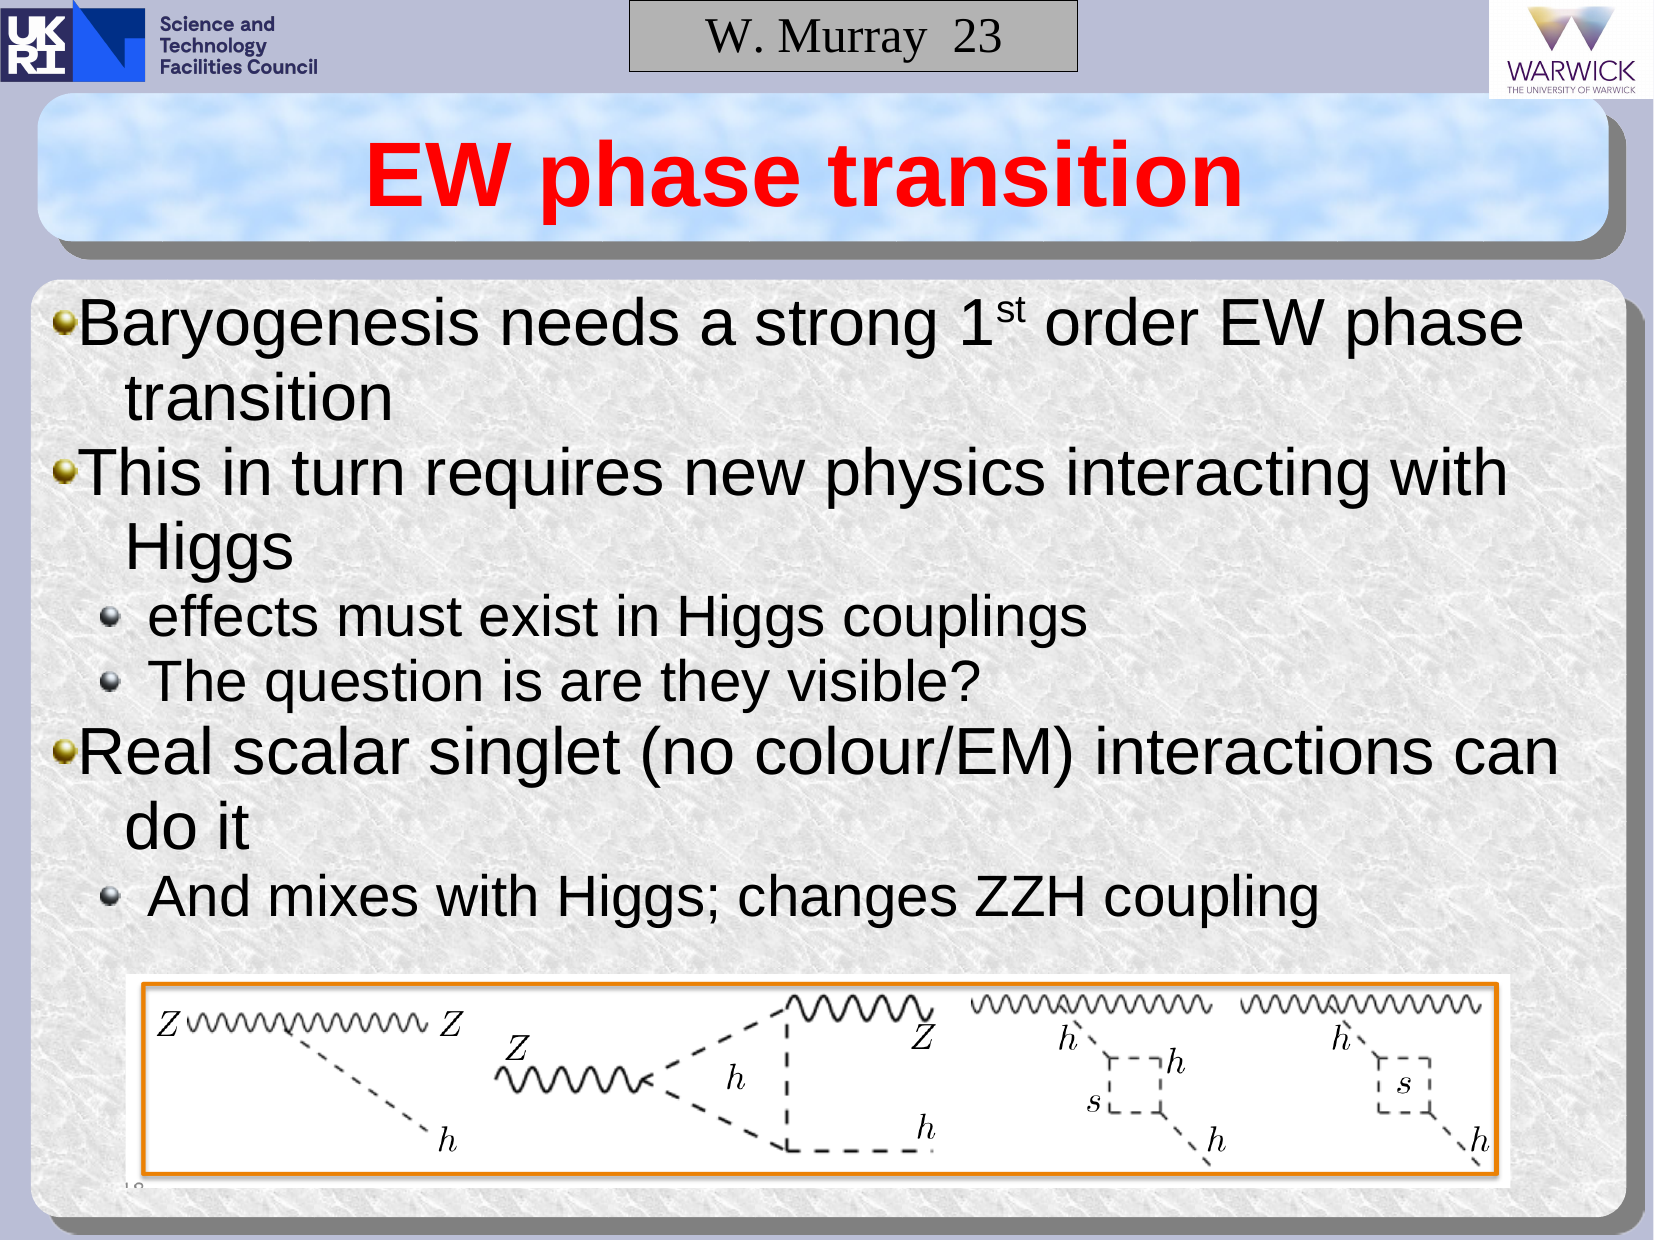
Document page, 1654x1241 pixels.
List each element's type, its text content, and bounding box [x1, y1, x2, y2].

picture [30, 279, 1627, 1218]
title EW phase transition [90, 101, 1584, 249]
picture [0, 0, 317, 82]
picture [37, 0, 1654, 242]
list Baryogenesis needs a strong 1st order EW phase transition This in turn requires new physics interacting with Higgs effects must exist in Higgs couplings The question is are they visible? Real scalar singlet (no colour/EM) interactions can do it And mixes with Higgs; changes ZZH coupling [53, 285, 1588, 1193]
